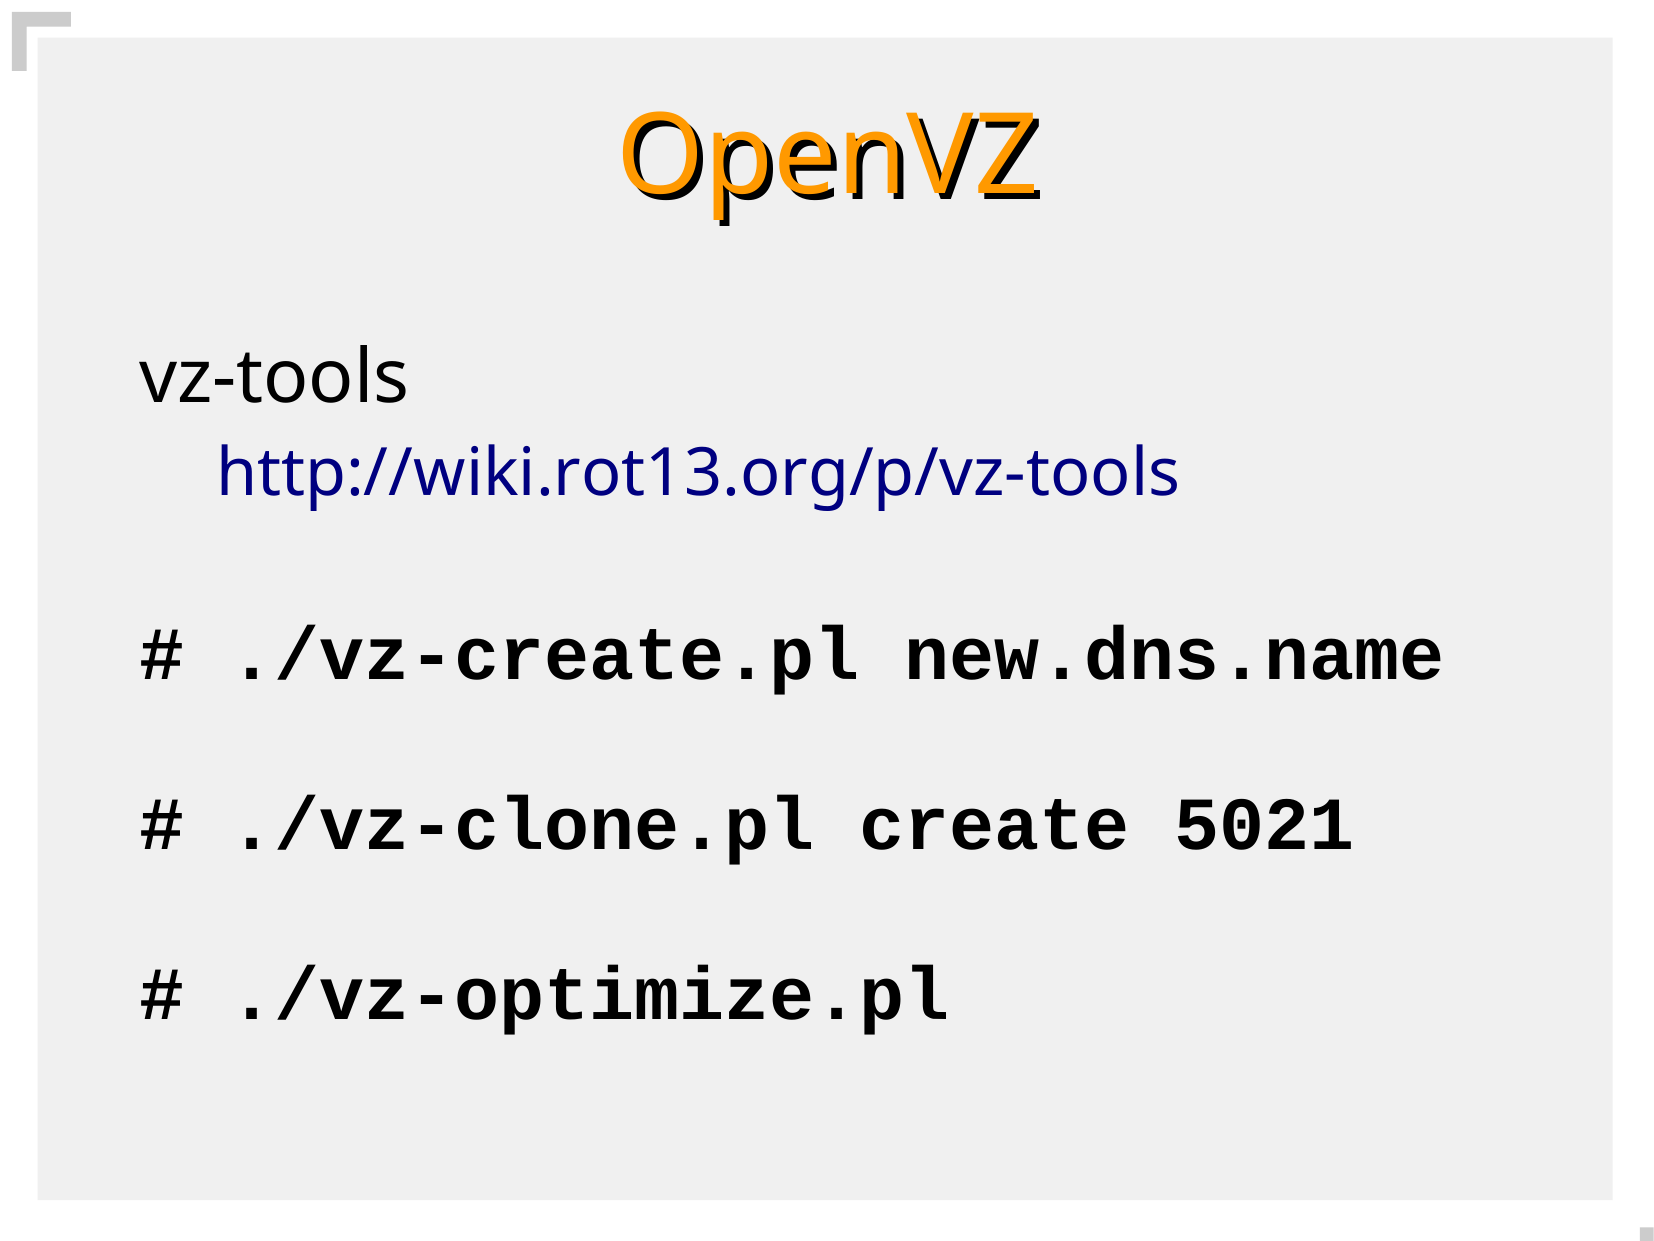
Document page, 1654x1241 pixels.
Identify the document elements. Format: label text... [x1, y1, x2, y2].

list vz-tools http://wiki.rot13.org/p/vz-tools # ./vz-create.pl new.dns.name # ./vz-clone.pl create 5021 # ./vz-optimize.pl [121, 322, 1561, 1132]
title OpenVZ [121, 46, 1534, 254]
